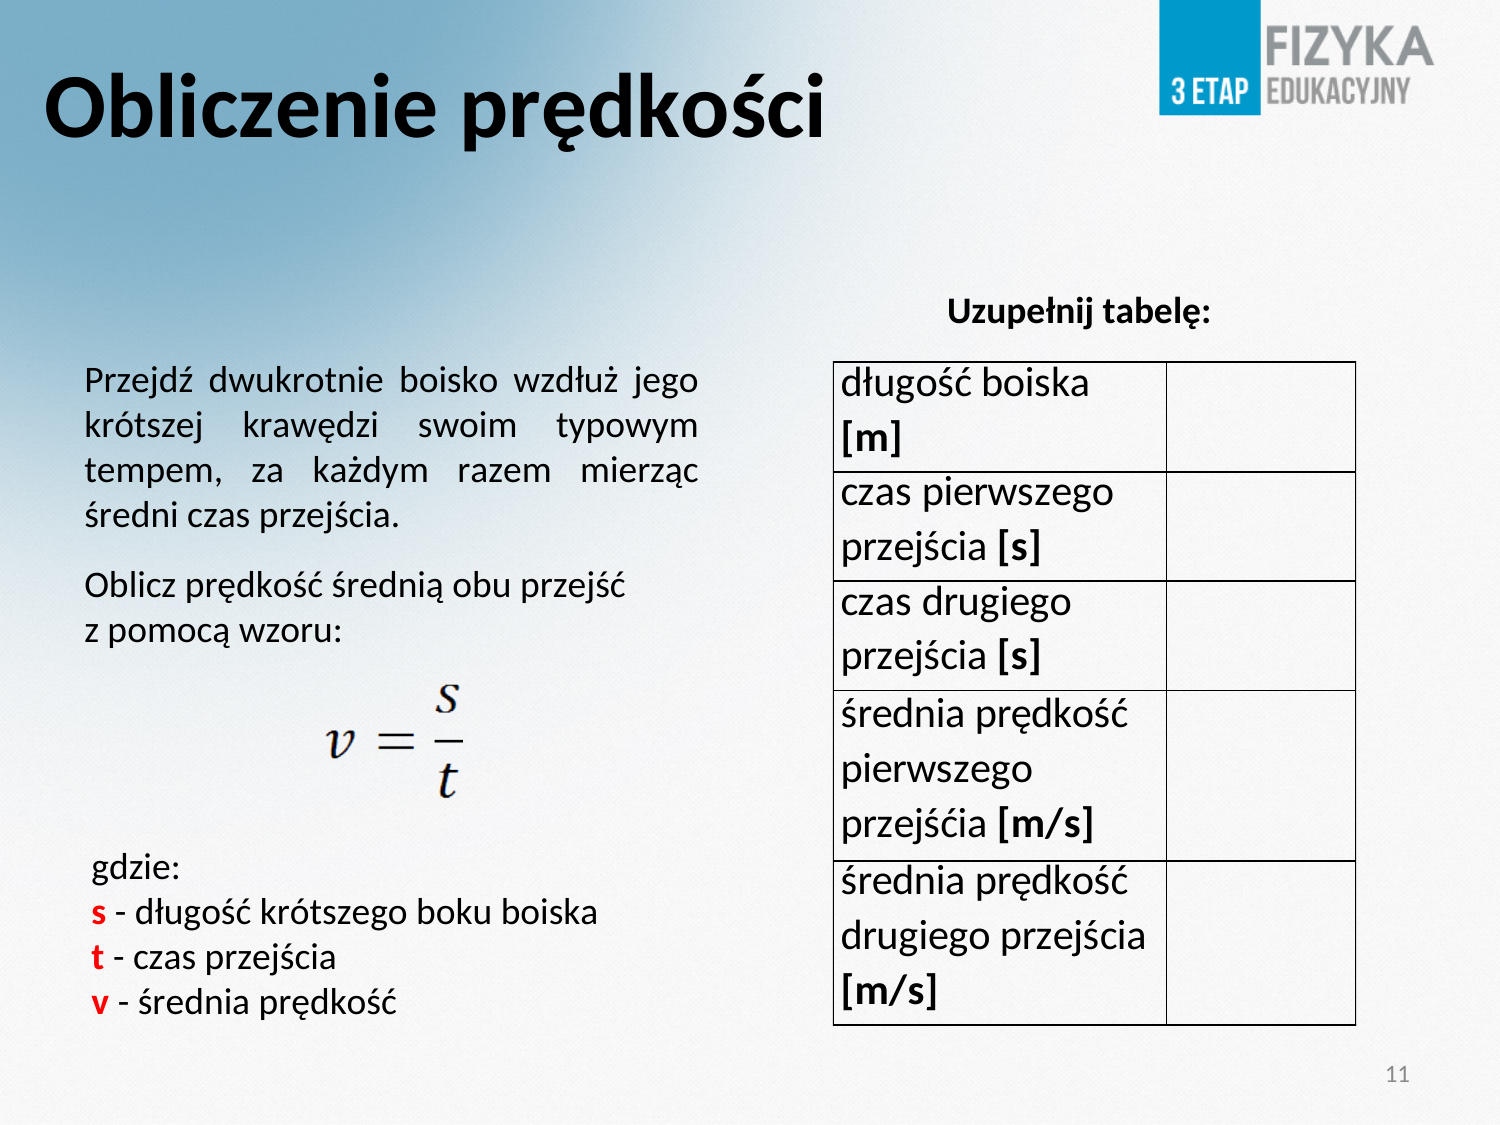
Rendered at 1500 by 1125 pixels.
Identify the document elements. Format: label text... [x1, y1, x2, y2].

chart [832, 361, 1358, 1028]
text_box Uzupełnij tabelę: [932, 278, 1227, 340]
text_box Obliczenie prędkości [29, 7, 1380, 195]
text_box gdzie: s - długość krótszego boku boiska t - czas przejścia v - średnia prędkość [76, 834, 715, 1030]
picture [0, 0, 1500, 1125]
text_box <numer> [1074, 1042, 1426, 1103]
text_box Przejdź dwukrotnie boisko wzdłuż jego krótszej krawędzi swoim typowym tempem, za każdym razem mierząc średni czas przejścia. Oblicz prędkość średnią obu przejść z pomocą wzoru: [69, 346, 715, 658]
